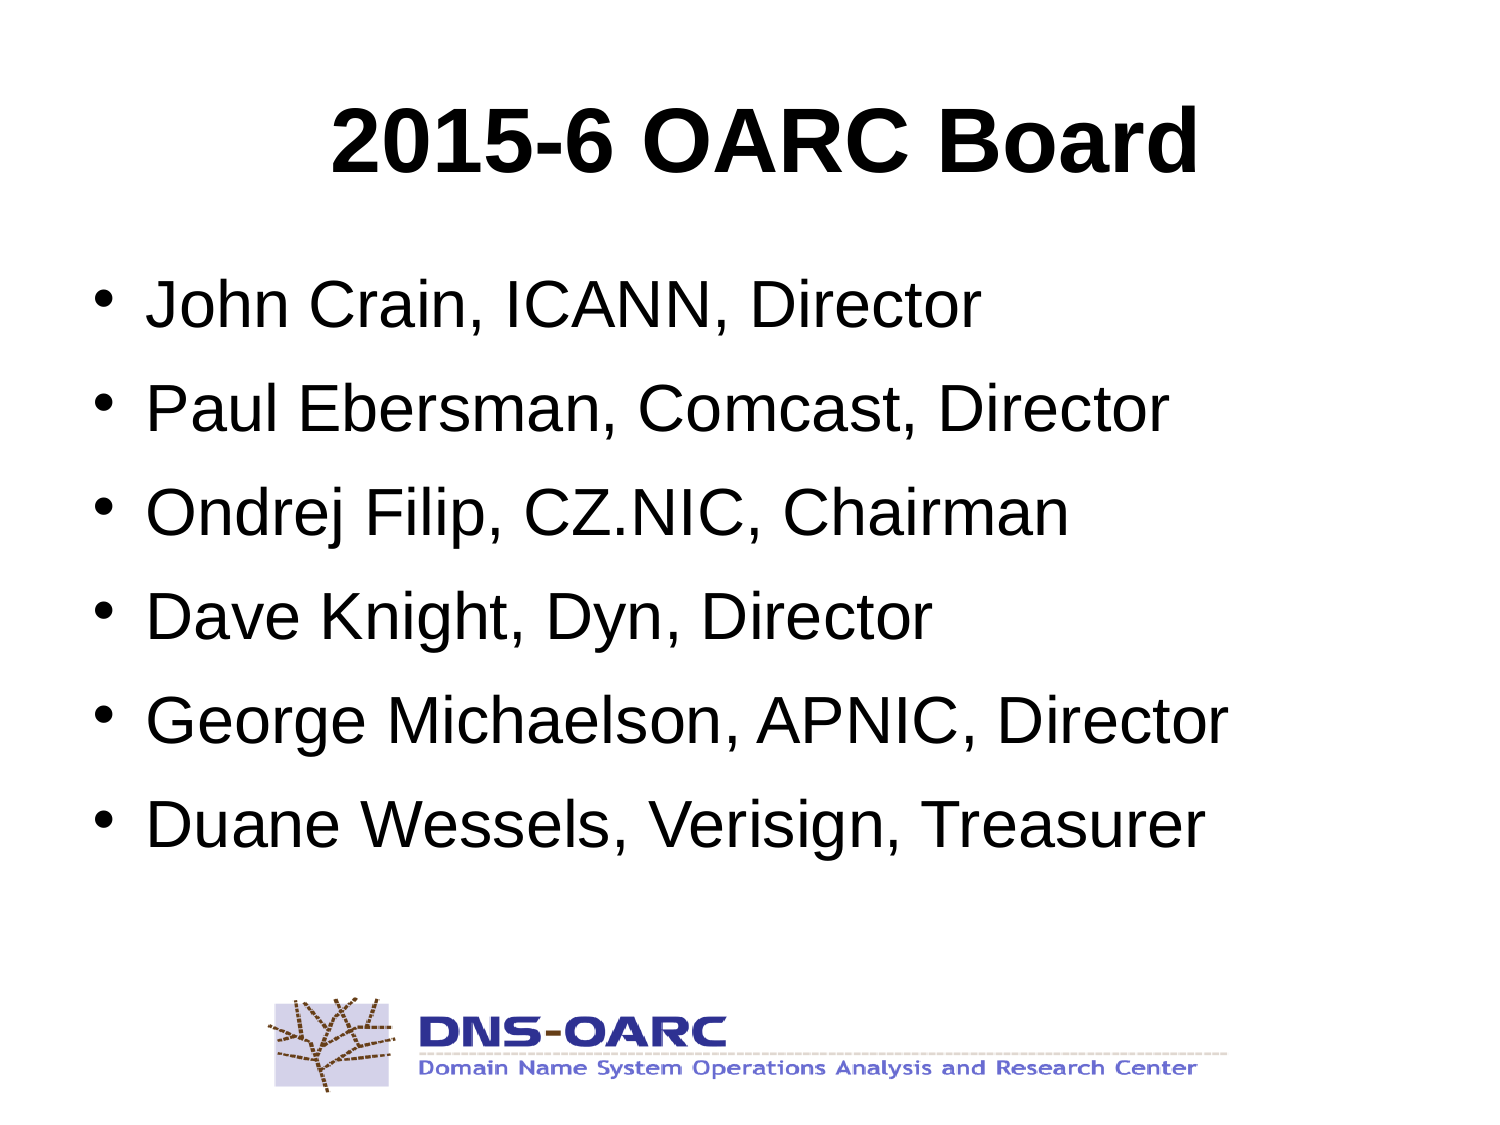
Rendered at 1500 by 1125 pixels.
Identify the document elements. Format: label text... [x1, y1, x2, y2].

list John Crain, ICANN, Director Paul Ebersman, Comcast, Director Ondrej Filip, CZ.NIC, Chairman Dave Knight, Dyn, Director George Michaelson, APNIC, Director Duane Wessels, Verisign, Treasurer [75, 263, 1426, 916]
picture [214, 991, 1259, 1099]
title 2015-6 OARC Board [75, 44, 1426, 233]
